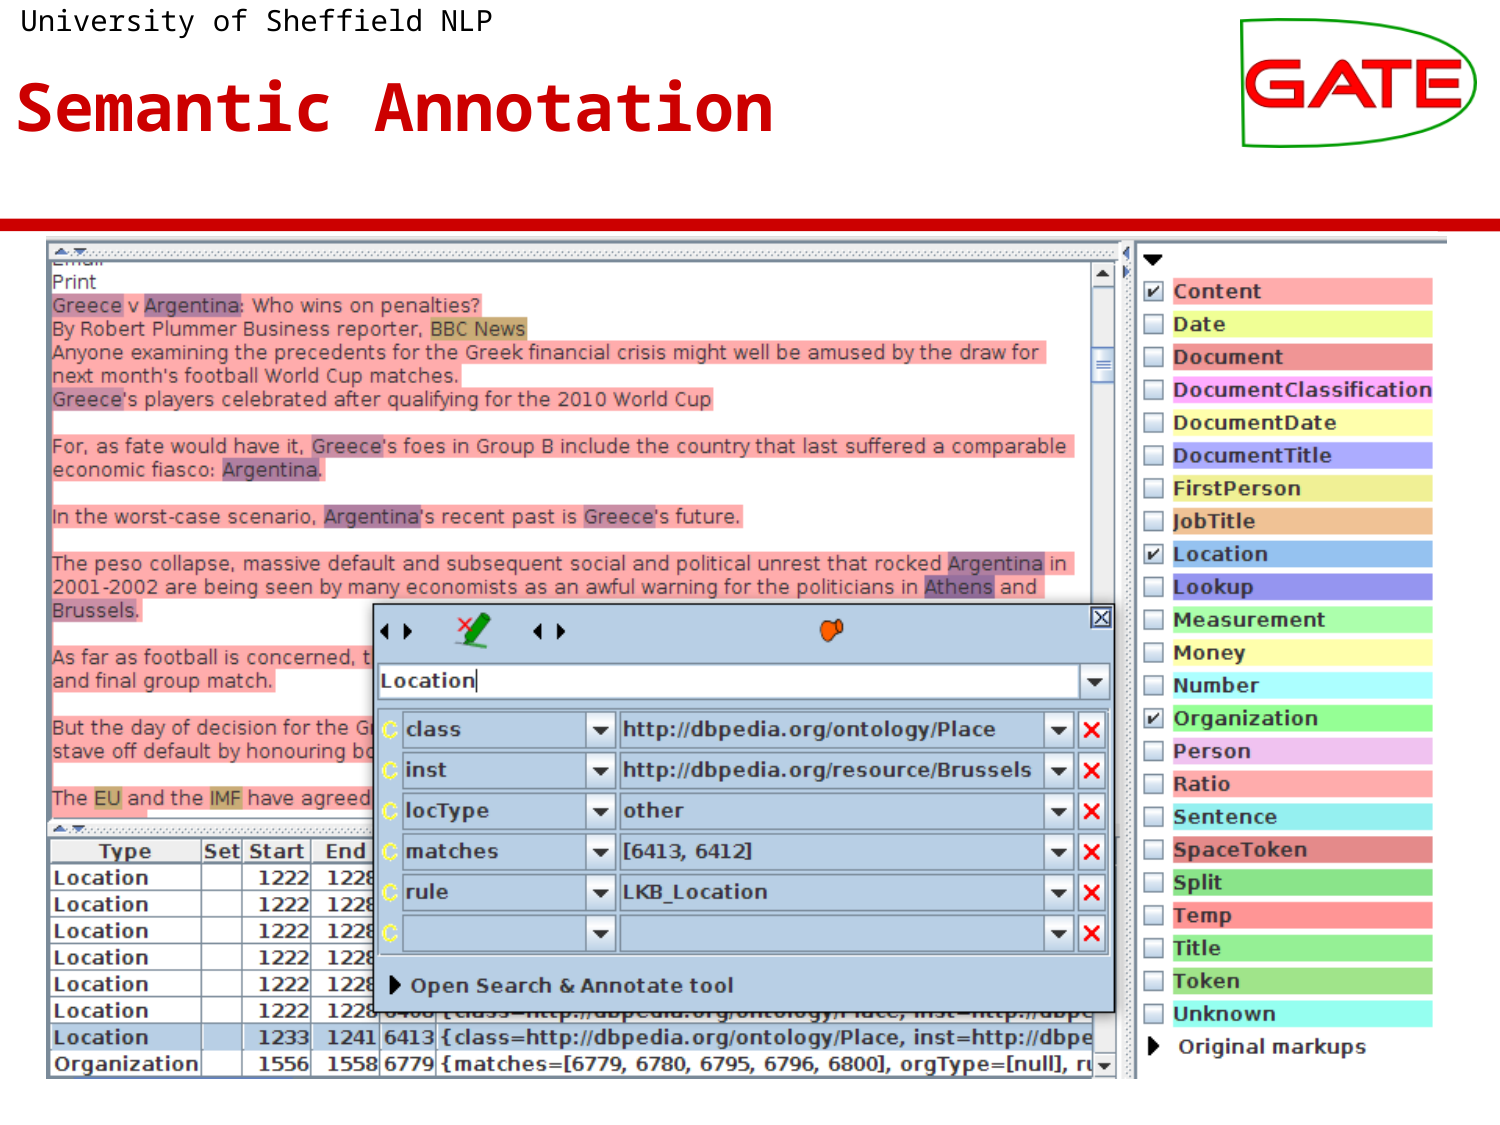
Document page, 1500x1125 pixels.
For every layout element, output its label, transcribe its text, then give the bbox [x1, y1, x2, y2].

picture [46, 236, 1447, 1079]
title Semantic Annotation [0, 11, 1239, 205]
picture [1240, 18, 1477, 148]
